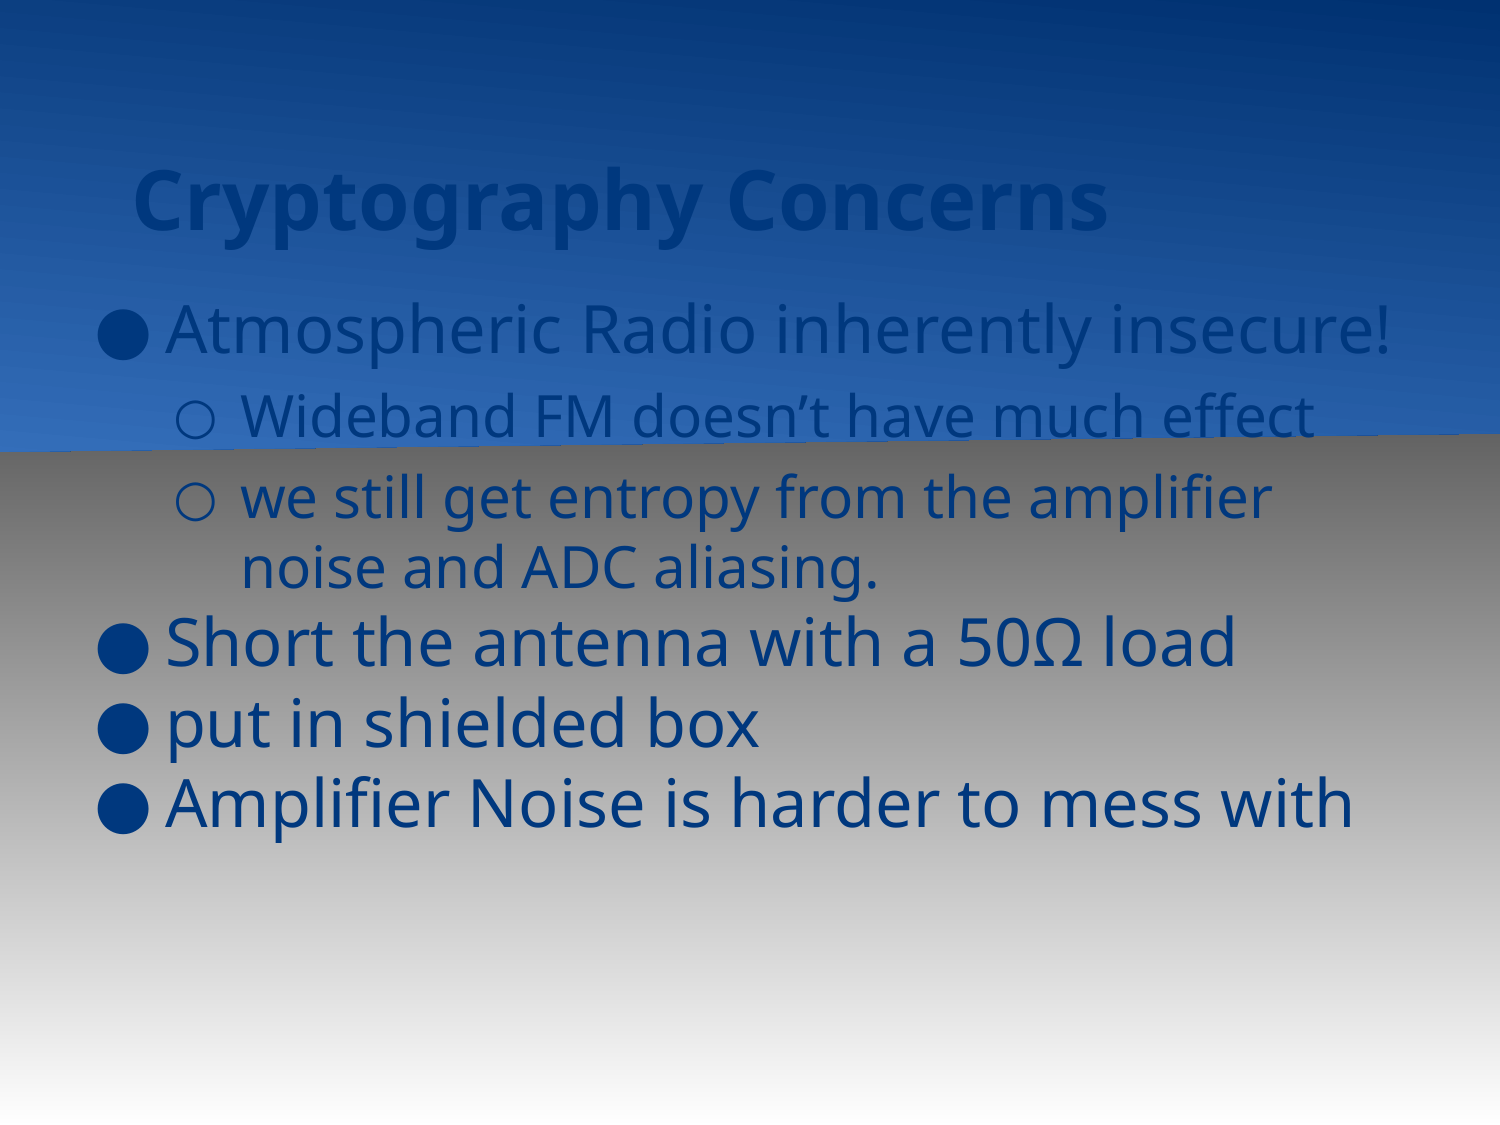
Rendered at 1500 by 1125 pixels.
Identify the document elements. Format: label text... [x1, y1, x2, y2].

title Cryptography Concerns [75, 45, 1425, 263]
list Atmospheric Radio inherently insecure! Wideband FM doesn’t have much effect we still get entropy from the amplifier noise and ADC aliasing. Short the antenna with a 50Ω load put in shielded box Amplifier Noise is harder to mess with [75, 272, 1425, 1067]
